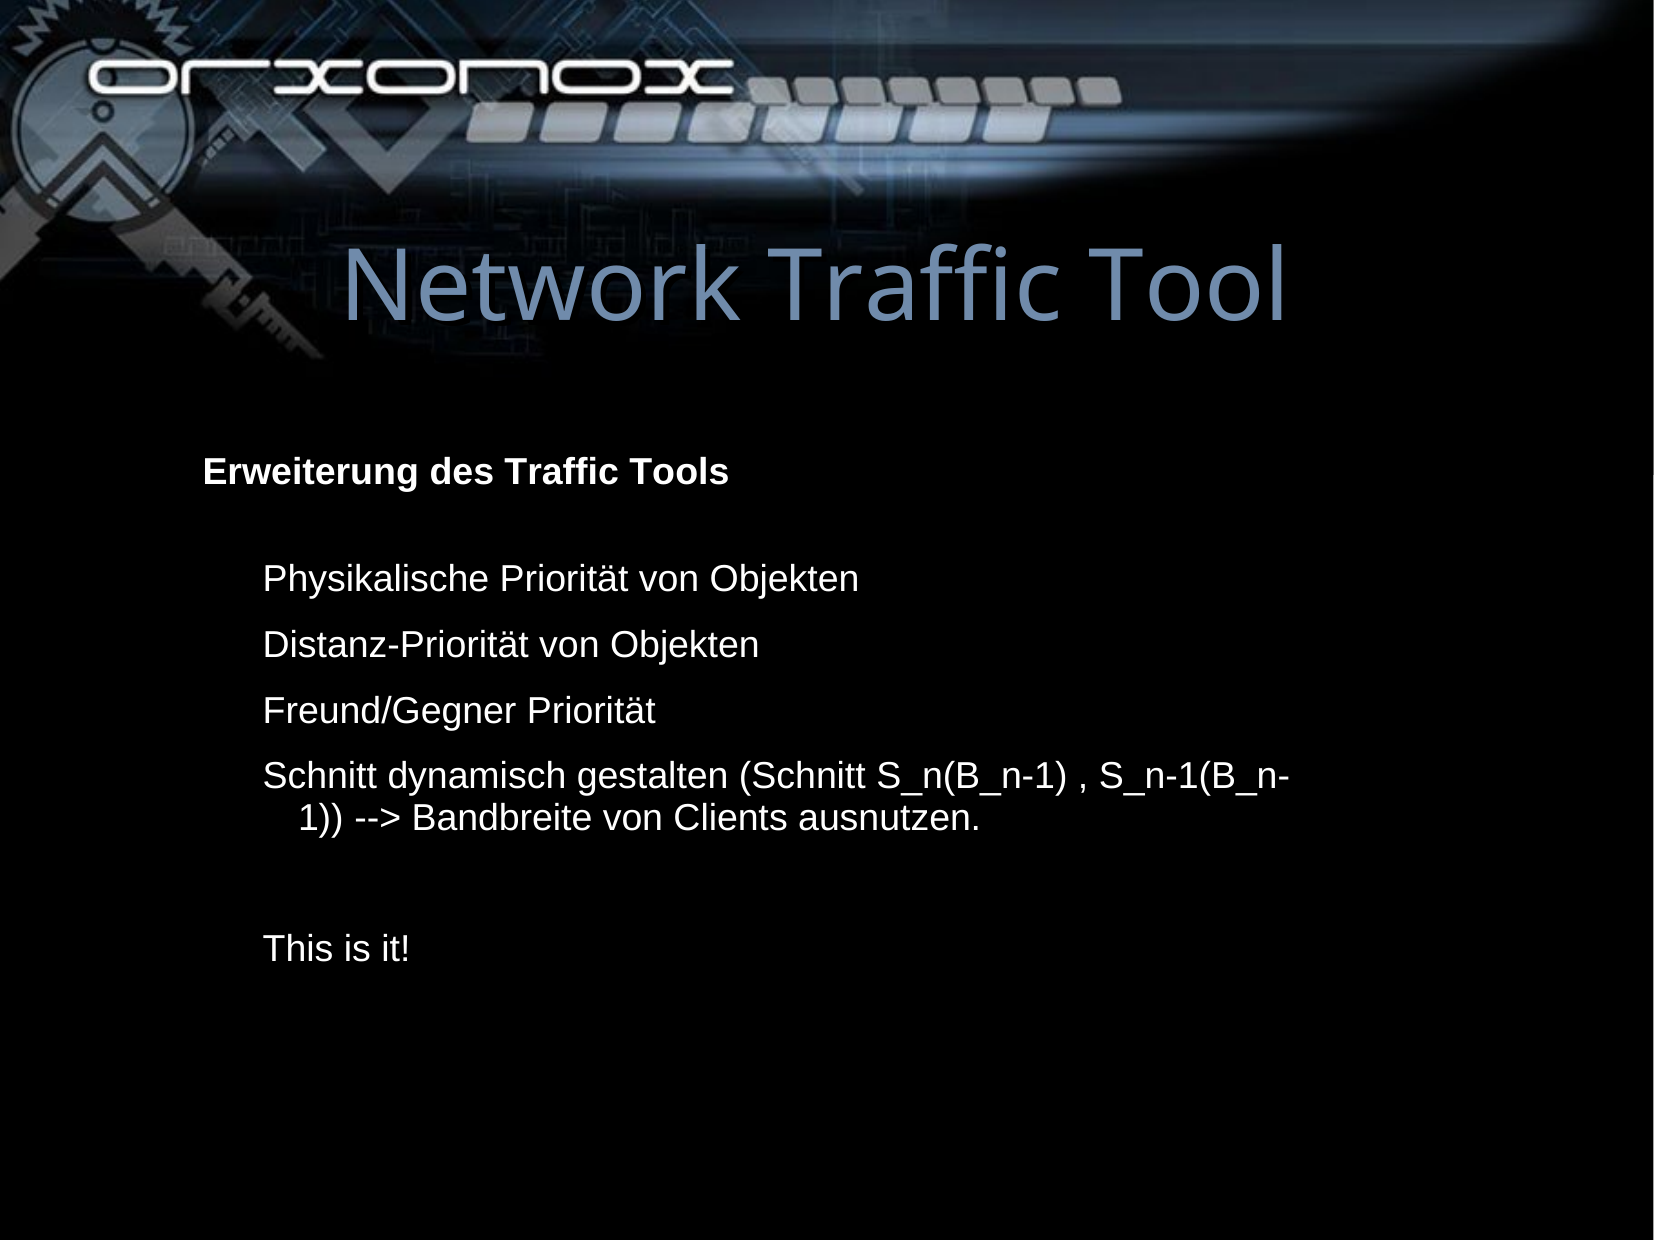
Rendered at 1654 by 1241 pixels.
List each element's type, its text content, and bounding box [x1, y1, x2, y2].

picture [0, 0, 1654, 475]
text_box Network Traffic Tool [324, 205, 1447, 337]
text_box Erweiterung des Traffic Tools Physikalische Priorität von Objekten Distanz-Priorität von Objekten Freund/Gegner Priorität Schnitt dynamisch gestalten (Schnitt S_n(B_n-1) , S_n-1(B_n-1)) --> Bandbreite von Clients ausnutzen. This is it! [177, 442, 1329, 1109]
